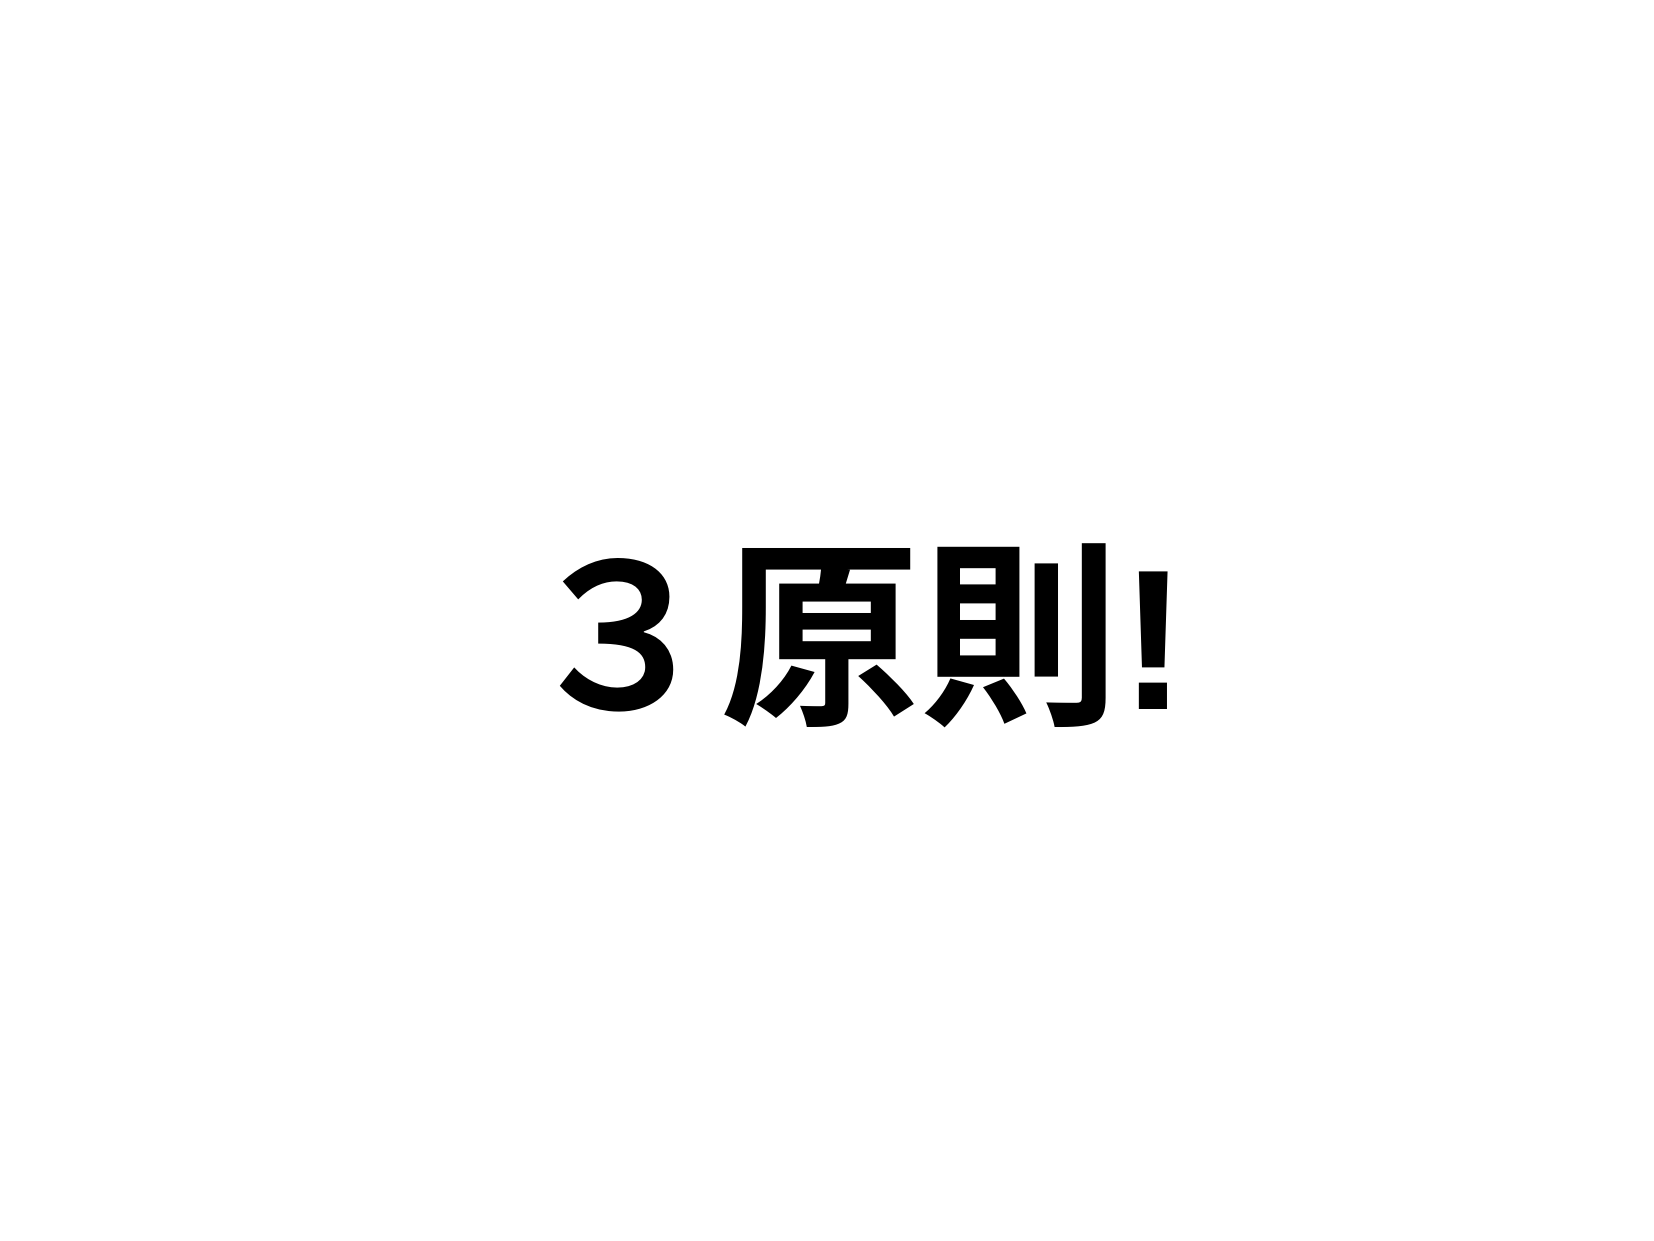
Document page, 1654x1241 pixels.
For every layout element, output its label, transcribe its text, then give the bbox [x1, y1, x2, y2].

text_box ３原則! [505, 470, 1181, 709]
